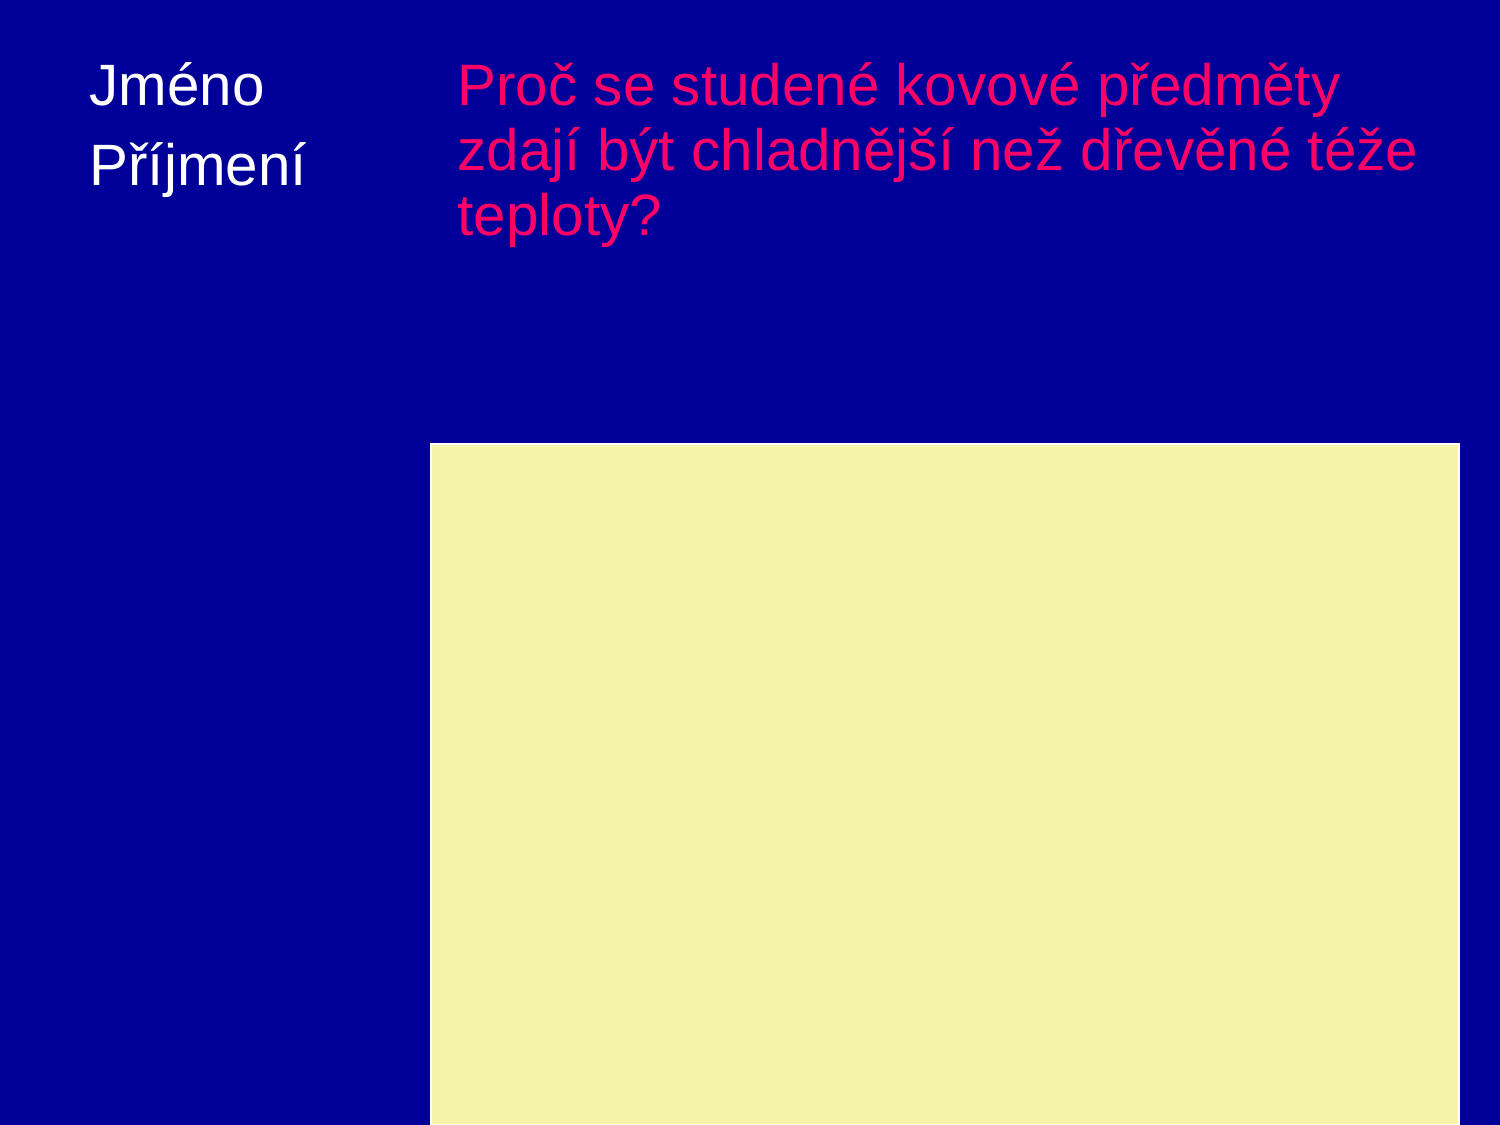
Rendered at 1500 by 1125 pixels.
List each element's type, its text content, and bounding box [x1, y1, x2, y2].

text_box Jméno Příjmení [74, 45, 443, 525]
text_box [430, 444, 1459, 1125]
text_box Proč se studené kovové předměty zdají být chladnější než dřevěné téže teploty? [443, 45, 1459, 444]
